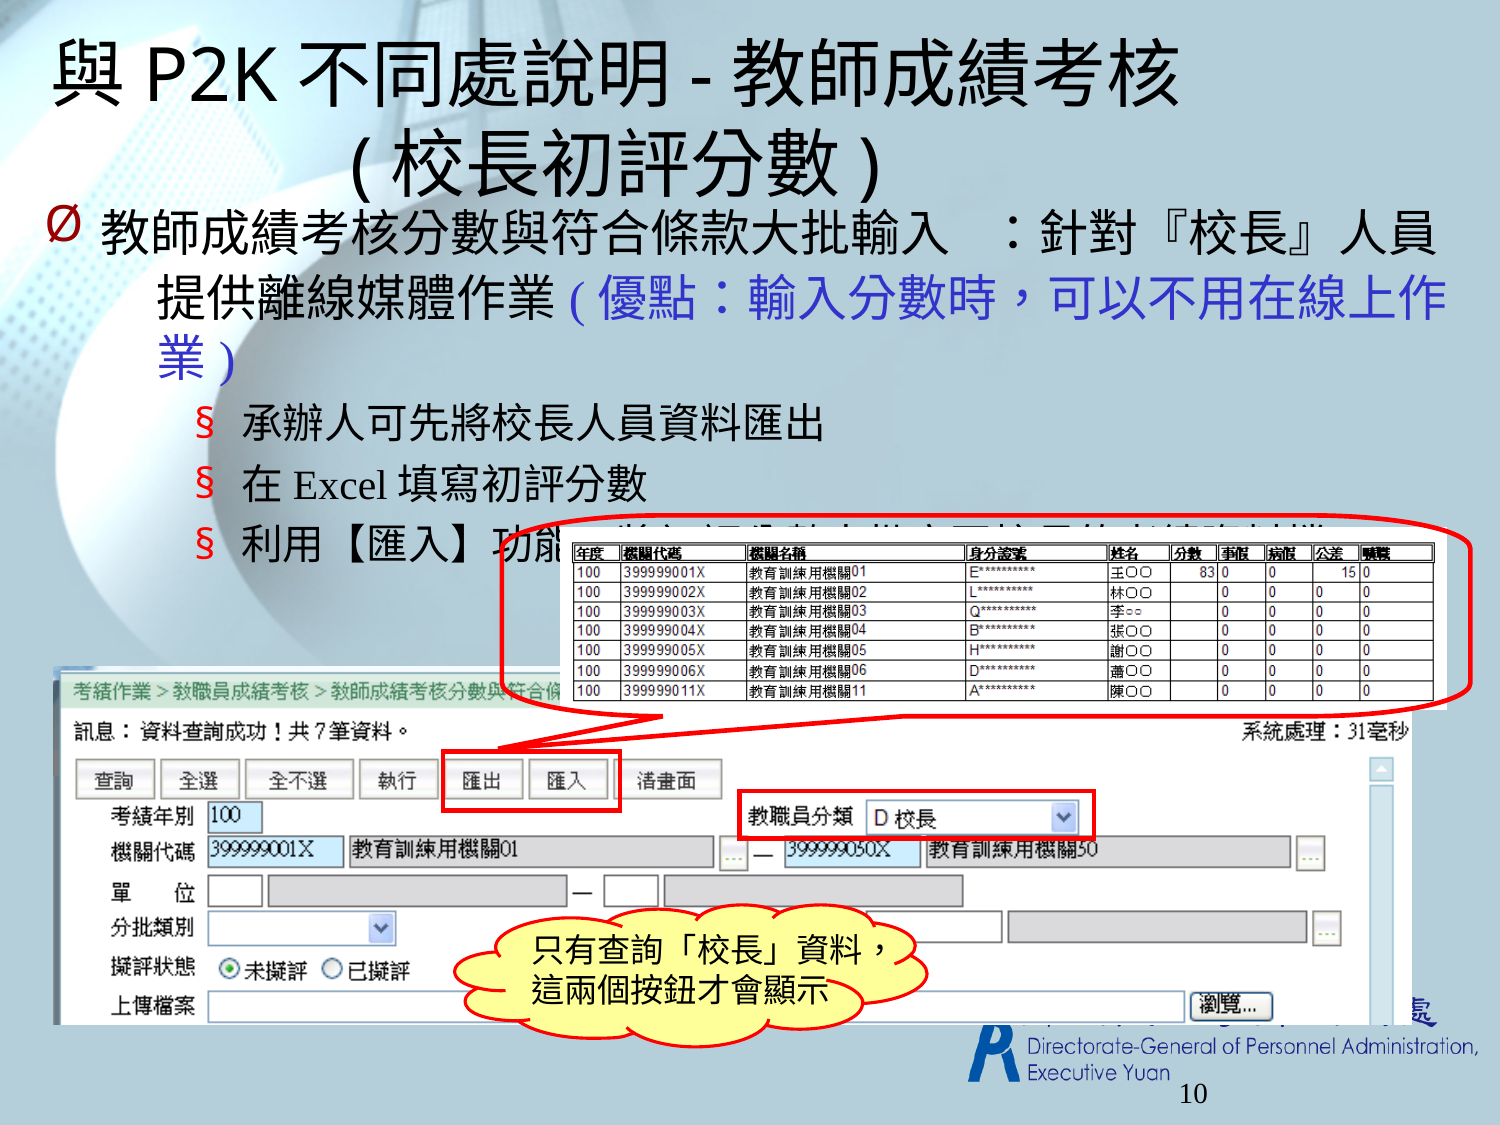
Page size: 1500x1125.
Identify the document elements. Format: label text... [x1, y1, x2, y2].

picture [53, 666, 1412, 1025]
text_box [1163, 1066, 1477, 1125]
title 與P2K不同處說明-教師成績考核 (校長初評分數) [35, 19, 1483, 207]
text_box 教師成績考核分數與符合條款大批輸入 ：針對『校長』人員提供離線媒體作業(優點：輸入分數時，可以不用在線上作業) 承辦人可先將校長人員資料匯出 在Excel填寫初評分數 利用【匯入】功能，將初評分數大批寫至校長的考績資料檔 [29, 169, 1471, 446]
text_box [454, 927, 854, 1047]
text_box [608, 904, 872, 921]
text_box 只有查詢「校長」資料， 這兩個按鈕才會顯示 [516, 921, 913, 1017]
picture [505, 527, 1447, 741]
text_box [538, 917, 603, 921]
picture [1423, 703, 1447, 710]
picture [445, 754, 618, 808]
text_box [913, 956, 928, 992]
